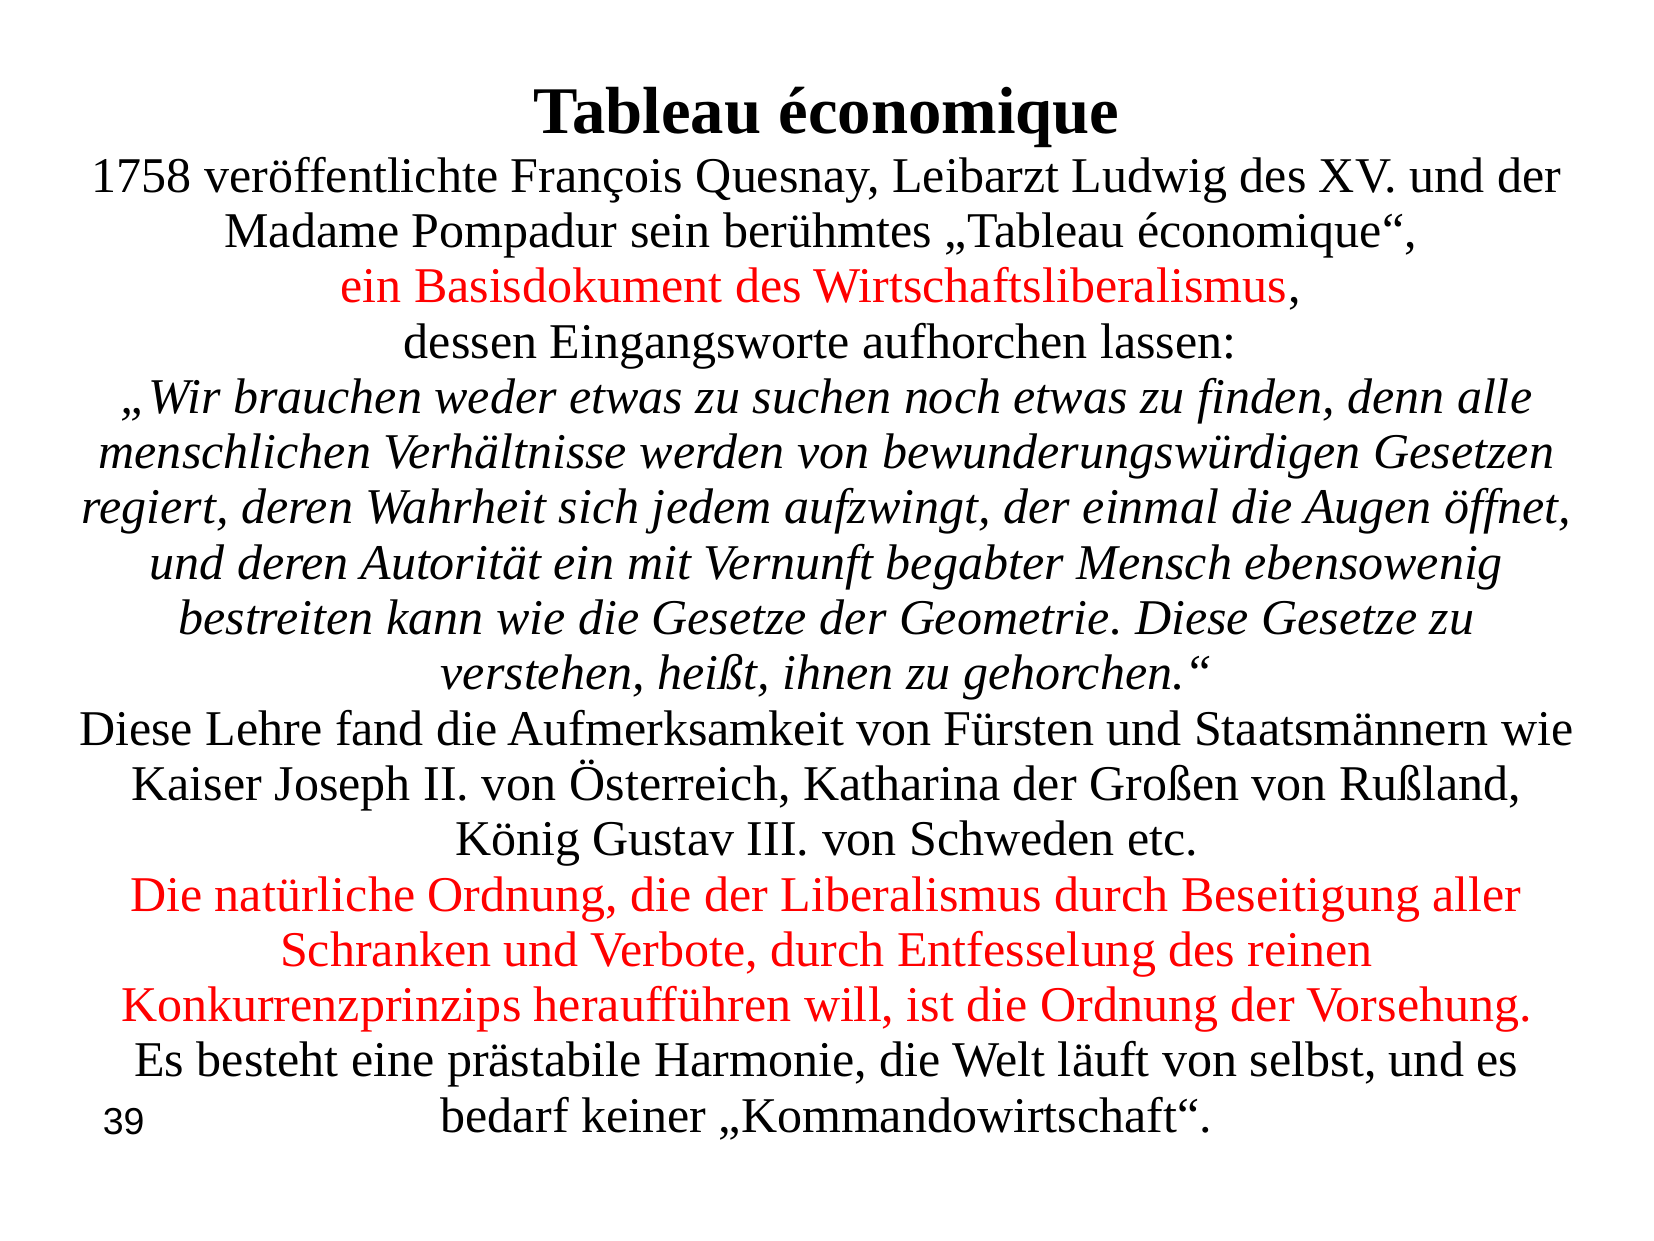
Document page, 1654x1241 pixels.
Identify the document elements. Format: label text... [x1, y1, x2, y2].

text_box Tableau économique 1758 veröffentlichte François Quesnay, Leibarzt Ludwig des XV. und der Madame Pompadur sein berühmtes „Tableau économique“, ein Basisdokument des Wirtschaftsliberalismus, dessen Eingangsworte aufhorchen lassen: „Wir brauchen weder etwas zu suchen noch etwas zu finden, denn alle menschlichen Verhältnisse werden von bewunderungswürdigen Gesetzen regiert, deren Wahrheit sich jedem aufzwingt, der einmal die Augen öffnet, und deren Autorität ein mit Vernunft begabter Mensch ebensowenig bestreiten kann wie die Gesetze der Geometrie. Diese Gesetze zu verstehen, heißt, ihnen zu gehorchen.“ Diese Lehre fand die Aufmerksamkeit von Fürsten und Staatsmännern wie Kaiser Joseph II. von Österreich, Katharina der Großen von Rußland, König Gustav III. von Schweden etc. Die natürliche Ordnung, die der Liberalismus durch Beseitigung aller Schranken und Verbote, durch Entfesselung des reinen Konkurrenzprinzips heraufführen will, ist die Ordnung der Vorsehung. Es besteht eine prästabile Harmonie, die Welt läuft von selbst, und es bedarf keiner „Kommandowirtschaft“. [59, 66, 1595, 1151]
text_box <Nummer> [88, 1093, 306, 1164]
